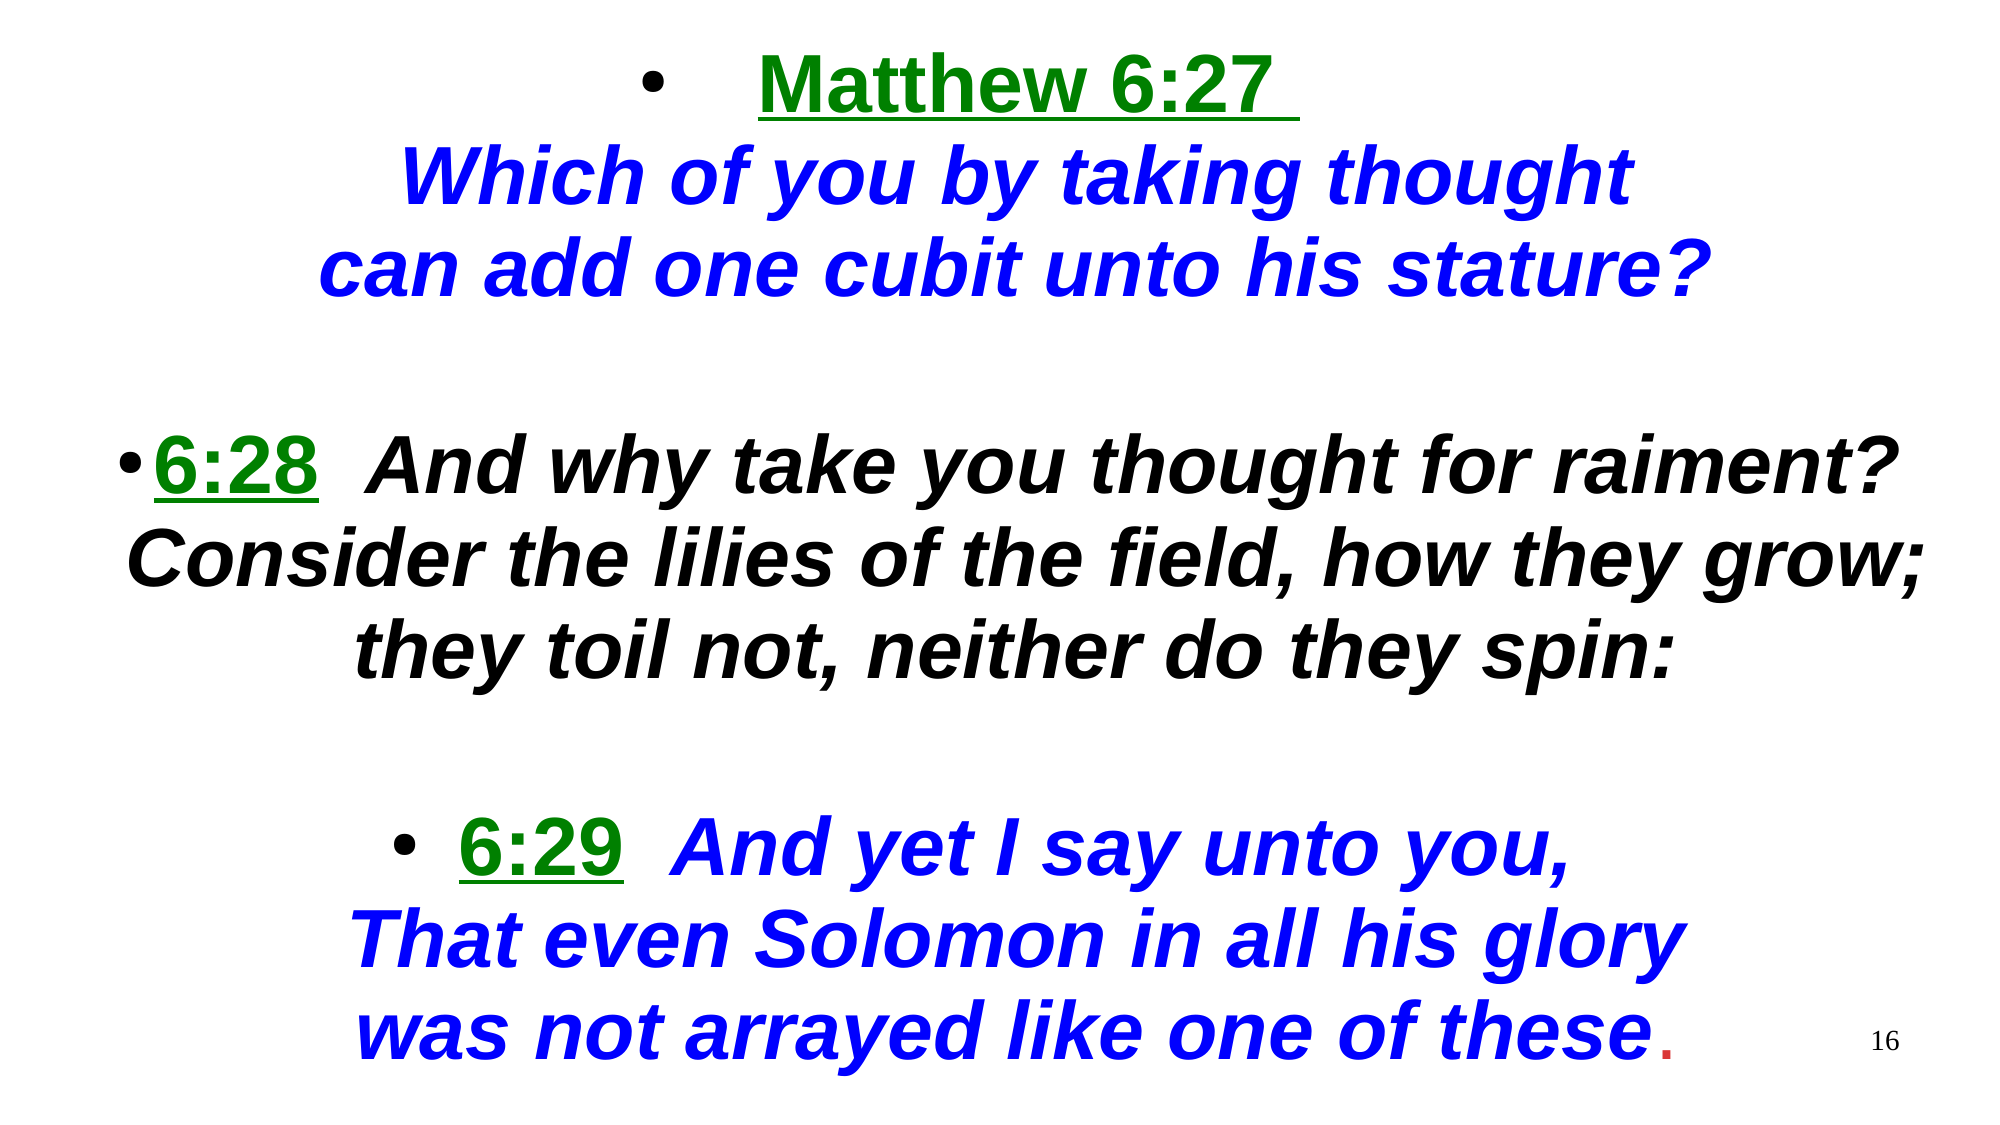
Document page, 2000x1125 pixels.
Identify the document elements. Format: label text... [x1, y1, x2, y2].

list Matthew 6:27 Which of you by taking thought can add one cubit unto his stature? 6:28 And why take you thought for raiment? Consider the lilies of the field, how they grow; they toil not, neither do they spin: 6:29 And yet I say unto you, That even Solomon in all his glory was not arrayed like one of these. [37, 37, 1988, 1088]
